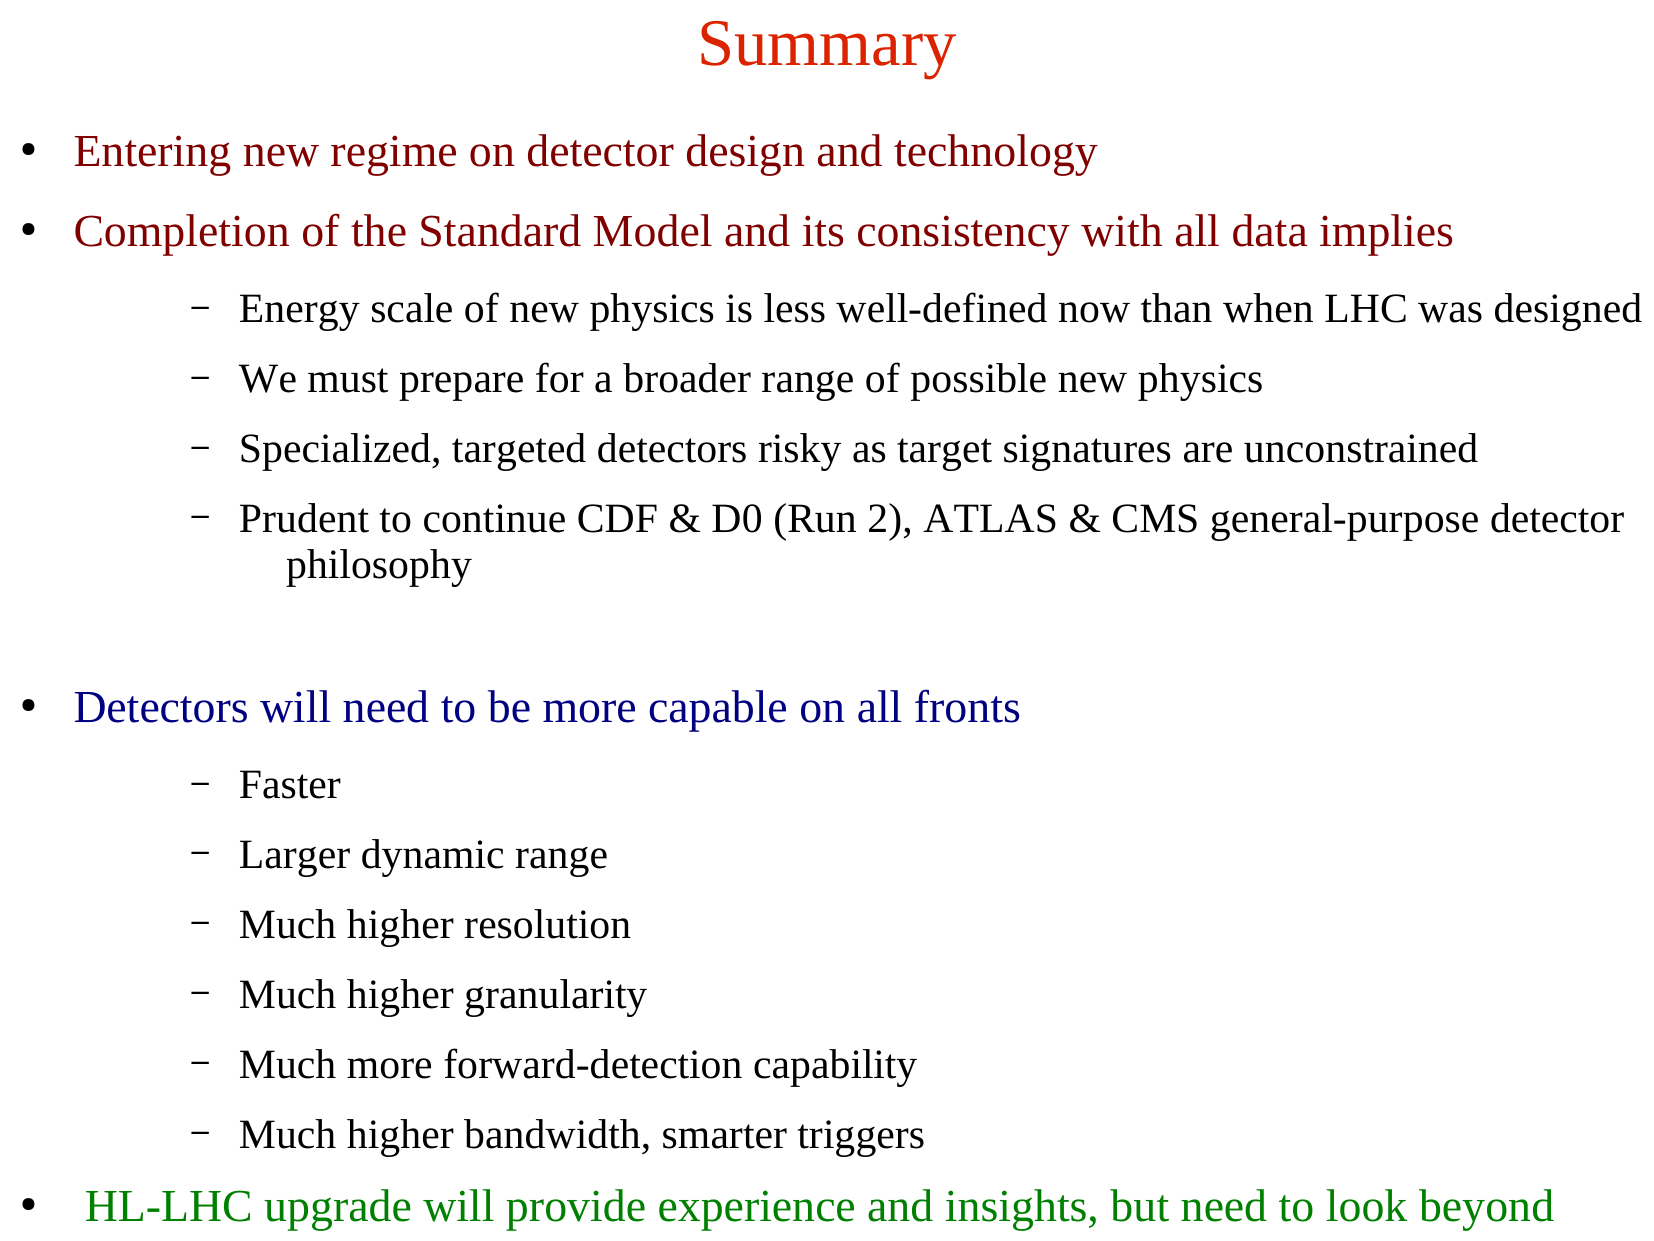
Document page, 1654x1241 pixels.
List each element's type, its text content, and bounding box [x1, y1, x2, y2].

list [20, 611, 1654, 1186]
title Summary [121, 0, 1534, 112]
list Entering new regime on detector design and technology Completion of the Standard Model and its consistency with all data implies Energy scale of new physics is less well-defined now than when LHC was designed We must prepare for a broader range of possible new physics Specialized, targeted detectors risky as target signatures are unconstrained Prudent to continue CDF & D0 (Run 2), ATLAS & CMS general-purpose detector philosophy Detectors will need to be more capable on all fronts Faster Larger dynamic range Much higher resolution Much higher granularity Much more forward-detection capability Much higher bandwidth, smarter triggers HL-LHC upgrade will provide experience and insights, but need to look beyond [2, 125, 1648, 1232]
